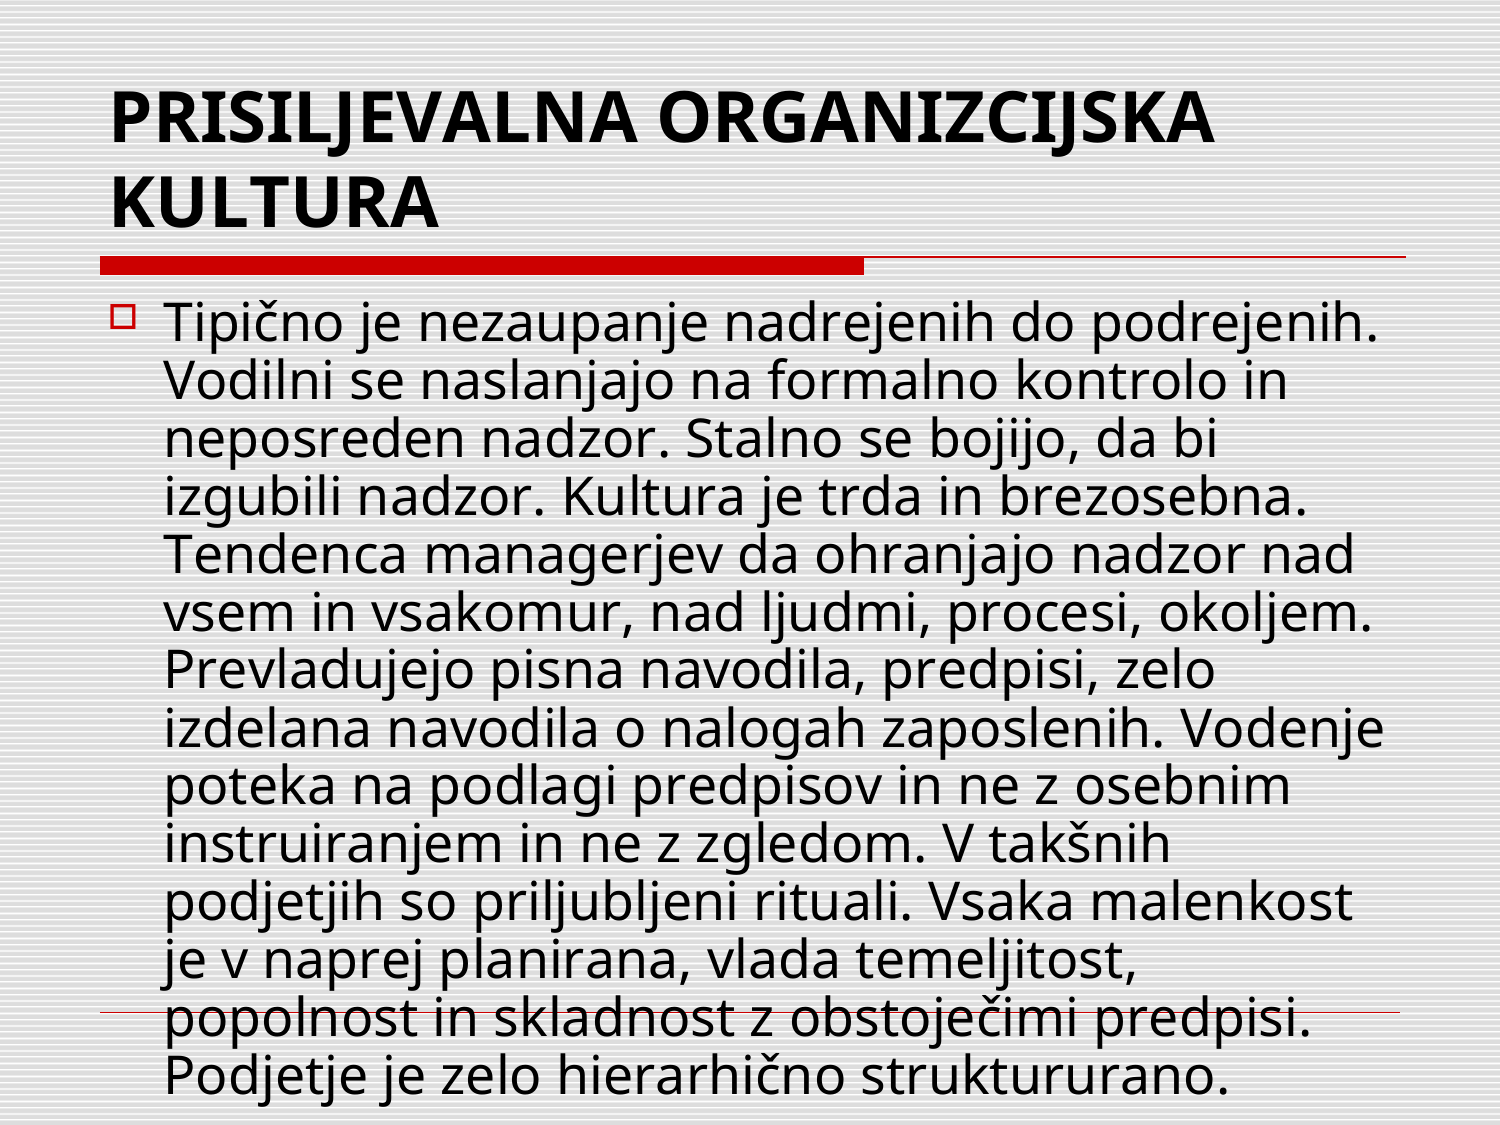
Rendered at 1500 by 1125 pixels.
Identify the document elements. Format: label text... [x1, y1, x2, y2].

title PRISILJEVALNA ORGANIZCIJSKA KULTURA [94, 49, 1407, 250]
list Tipično je nezaupanje nadrejenih do podrejenih. Vodilni se naslanjajo na formalno kontrolo in neposreden nadzor. Stalno se bojijo, da bi izgubili nadzor. Kultura je trda in brezosebna. Tendenca managerjev da ohranjajo nadzor nad vsem in vsakomur, nad ljudmi, procesi, okoljem. Prevladujejo pisna navodila, predpisi, zelo izdelana navodila o nalogah zaposlenih. Vodenje poteka na podlagi predpisov in ne z osebnim instruiranjem in ne z zgledom. V takšnih podjetjih so priljubljeni rituali. Vsaka malenkost je v naprej planirana, vlada temeljitost, popolnost in skladnost z obstoječimi predpisi. Podjetje je zelo hierarhično struktururano. [92, 287, 1406, 988]
picture [0, 0, 1500, 1125]
